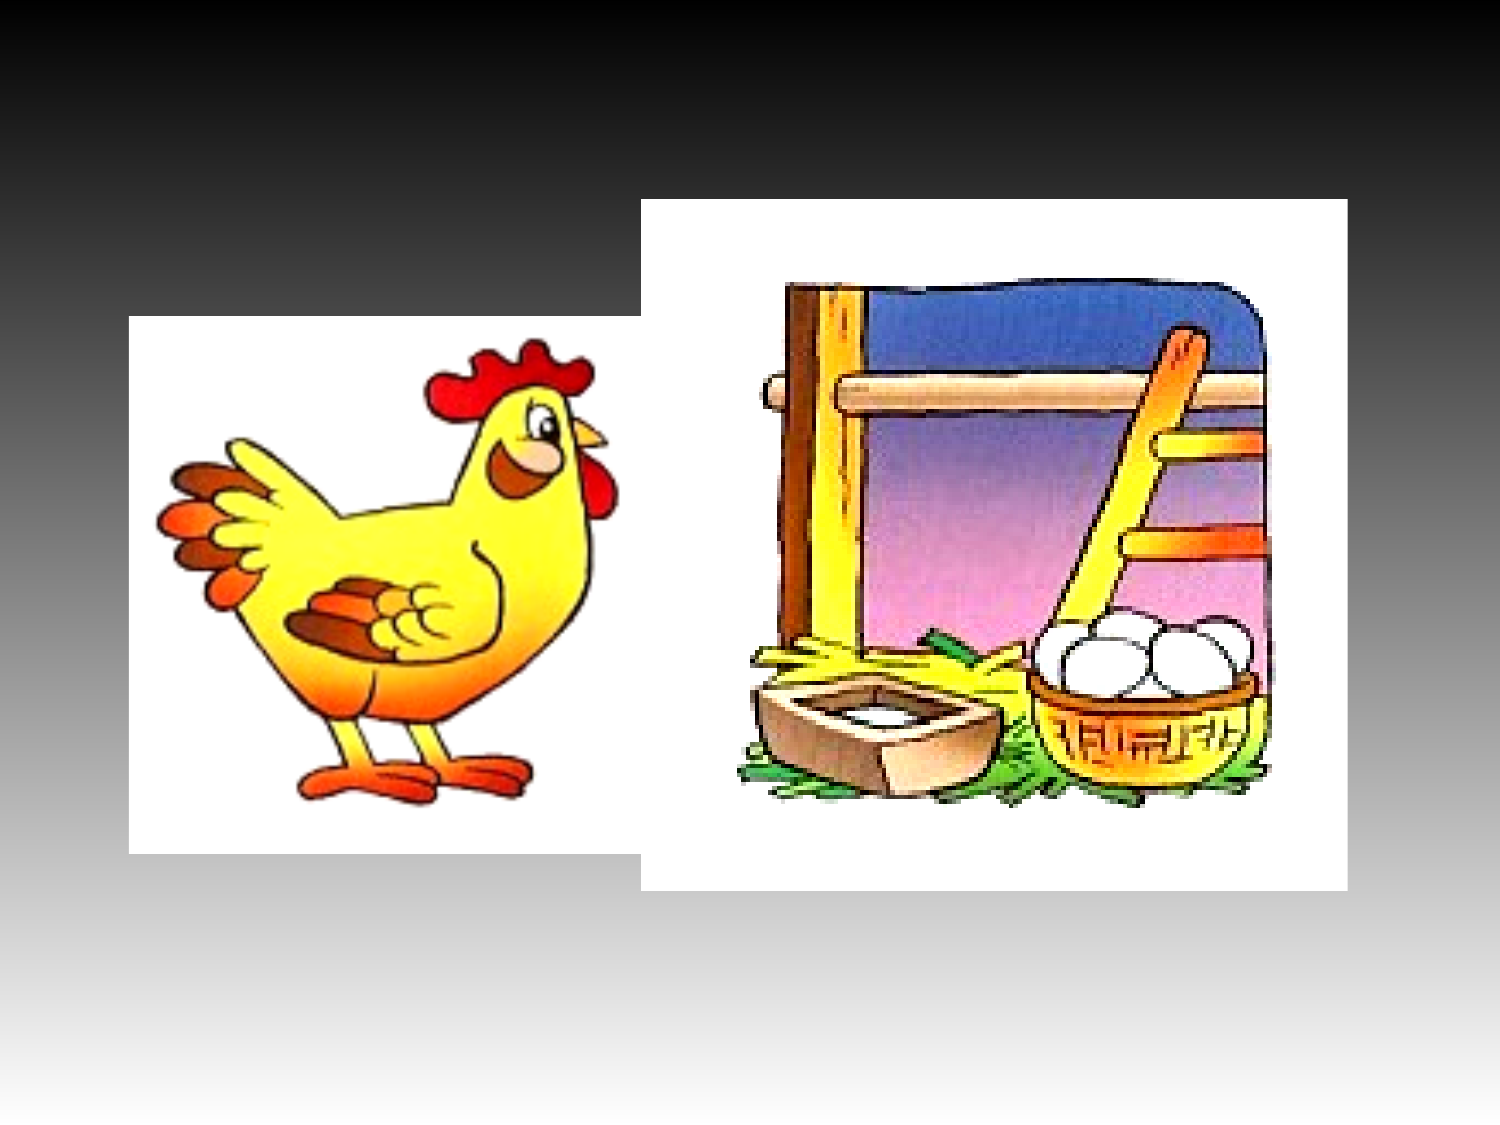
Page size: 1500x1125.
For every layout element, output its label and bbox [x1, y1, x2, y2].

picture [128, 199, 1348, 891]
